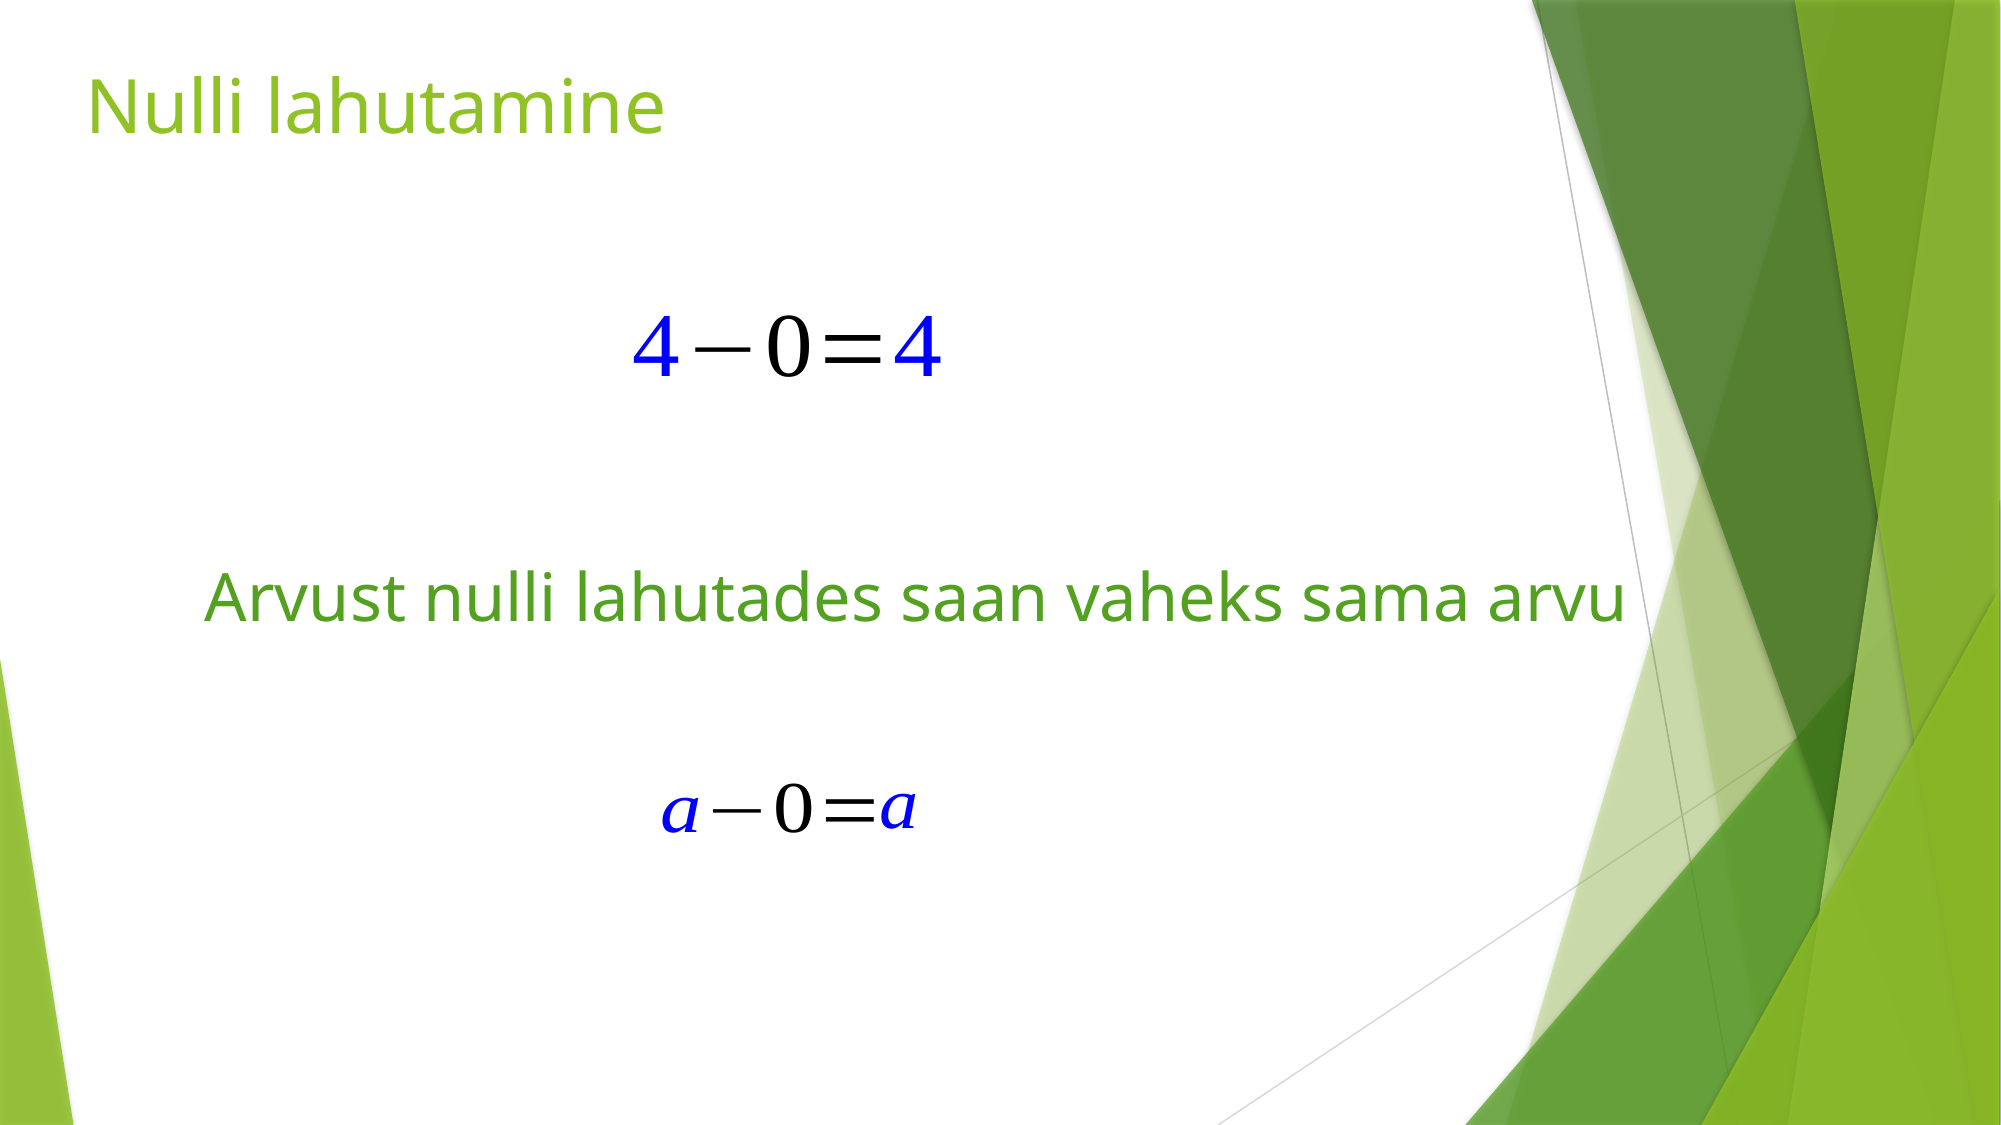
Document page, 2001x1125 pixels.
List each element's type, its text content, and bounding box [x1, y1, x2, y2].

title Nulli lahutamine [70, 50, 1481, 268]
text_box Arvust nulli lahutades saan vaheks sama arvu [190, 547, 1645, 642]
chart [649, 763, 928, 849]
chart [620, 294, 957, 397]
